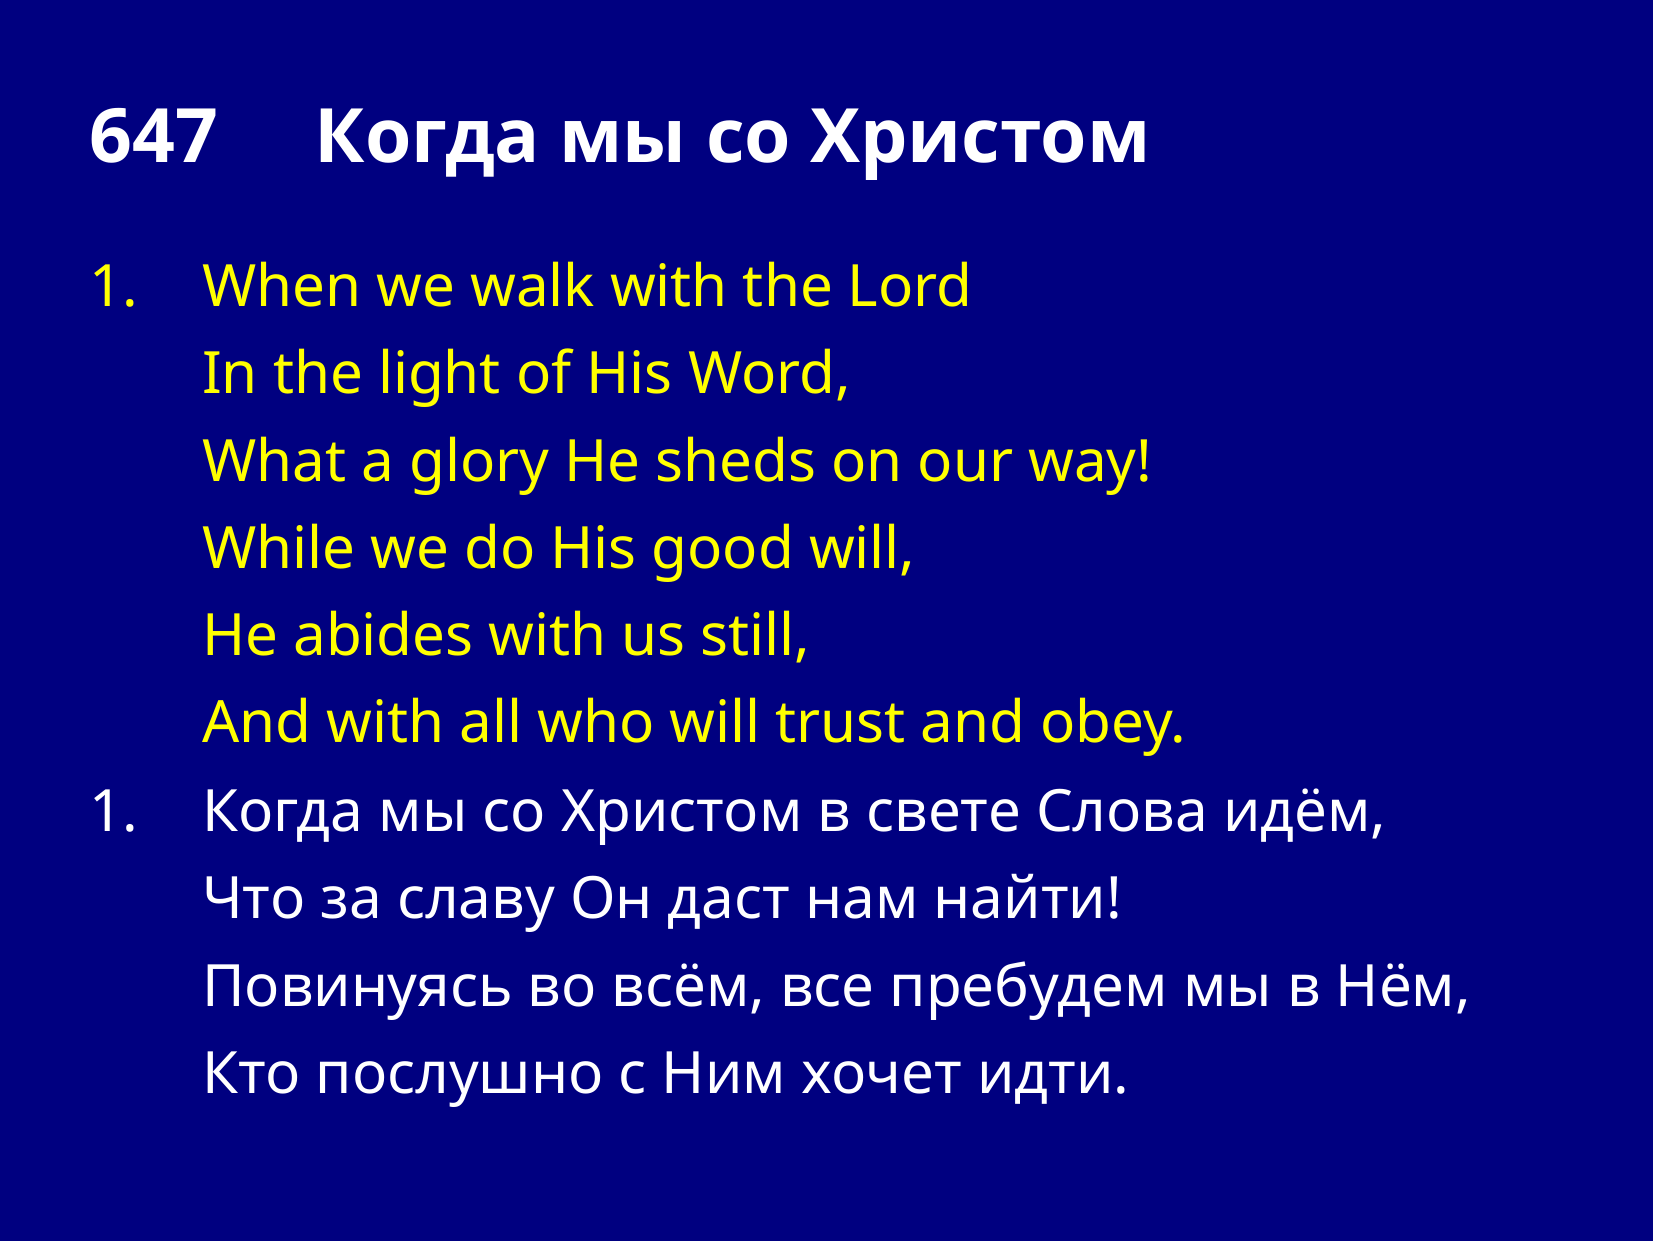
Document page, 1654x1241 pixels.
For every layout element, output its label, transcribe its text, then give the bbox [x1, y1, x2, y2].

text_box 647 Когда мы со Христом [75, 75, 1576, 188]
text_box 1. When we walk with the Lord In the light of His Word, What a glory He sheds on our way! While we do His good will, He abides with us still, And with all who will trust and obey. [75, 188, 1576, 675]
text_box 1. Когда мы со Христом в свете Слова идём, Что за славу Он даст нам найти! Повинуясь во всём, все пребудем мы в Нём, Кто послушно с Ним хочет идти. [75, 675, 1653, 1163]
